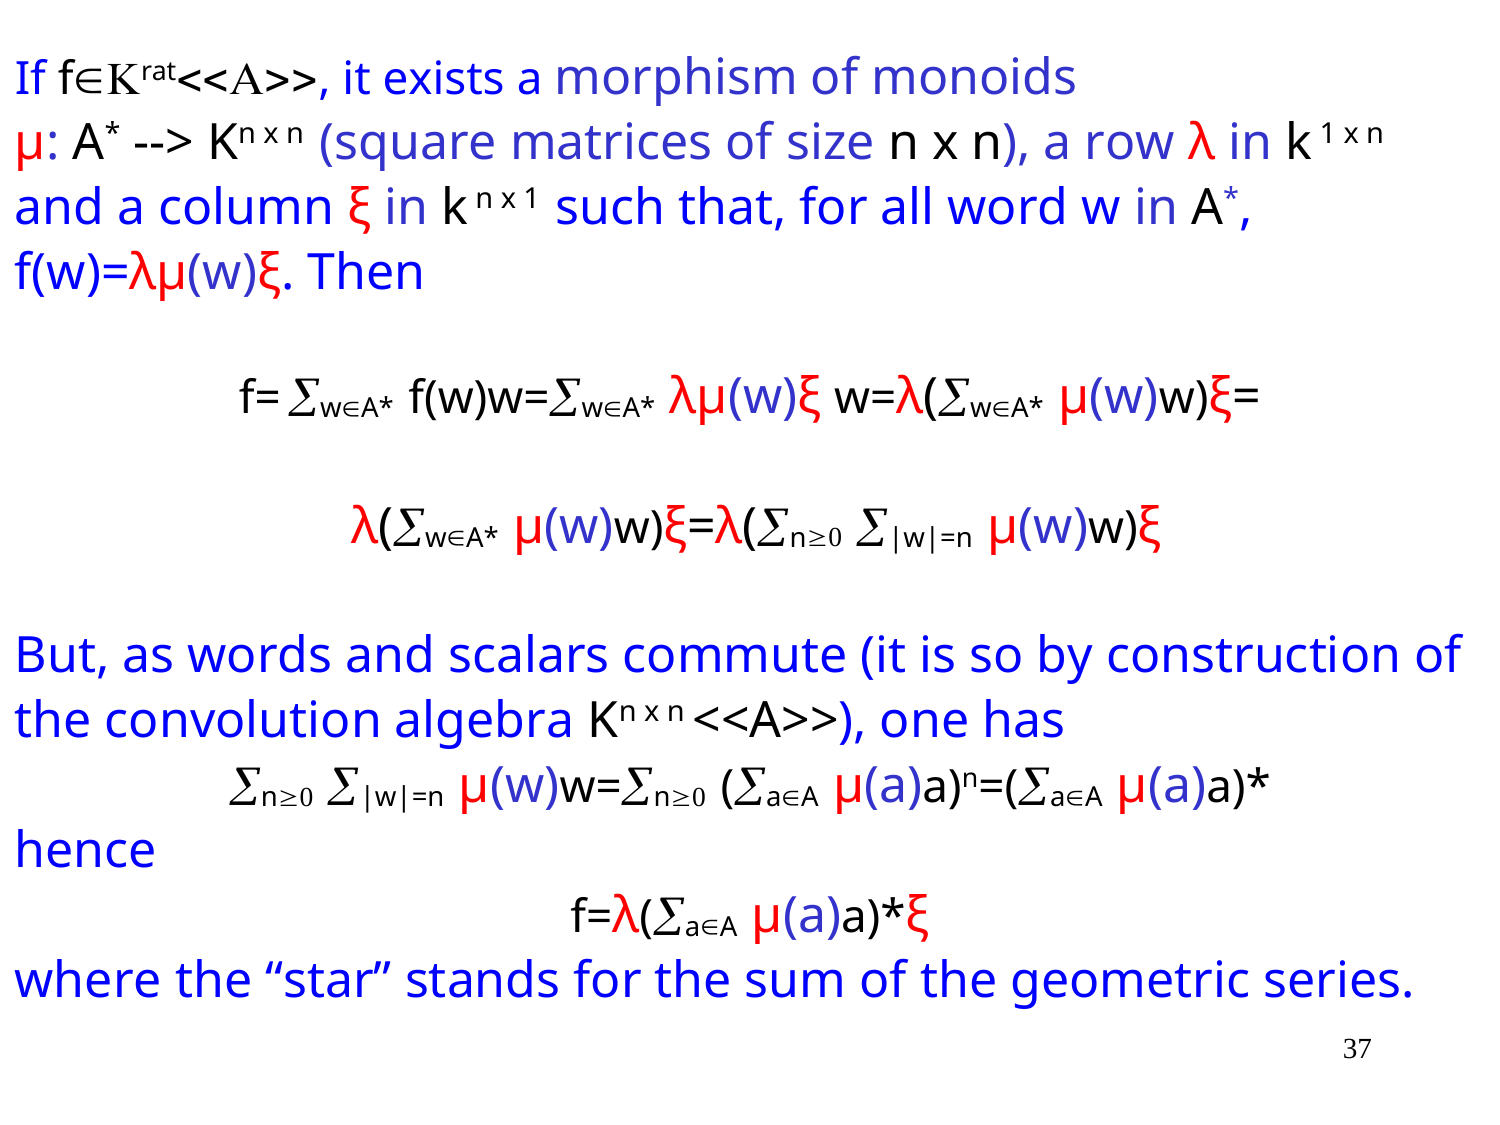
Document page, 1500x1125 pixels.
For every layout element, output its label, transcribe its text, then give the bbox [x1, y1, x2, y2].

chart [690, 531, 809, 591]
text_box If fKrat<<A>>, it exists a morphism of monoids μ: A* --> Kn x n (square matrices of size n x n), a row λ in k 1 x n and a column ξ in k n x 1 such that, for all word w in A*, f(w)=λμ(w)ξ. Then f= wA* f(w)w=wA* λμ(w)ξ w=λ(wA* μ(w)w)ξ= λ(wA* μ(w)w)ξ=λ(n0 |w|=n μ(w)w)ξ But, as words and scalars commute (it is so by construction of the convolution algebra Kn x n <<A>>), one has n0 |w|=n μ(w)w=n0 (aA μ(a)a)n=(aA μ(a)a)* hence f=λ(aA μ(a)a)*ξ where the “star” stands for the sum of the geometric series. [0, 35, 1500, 1075]
